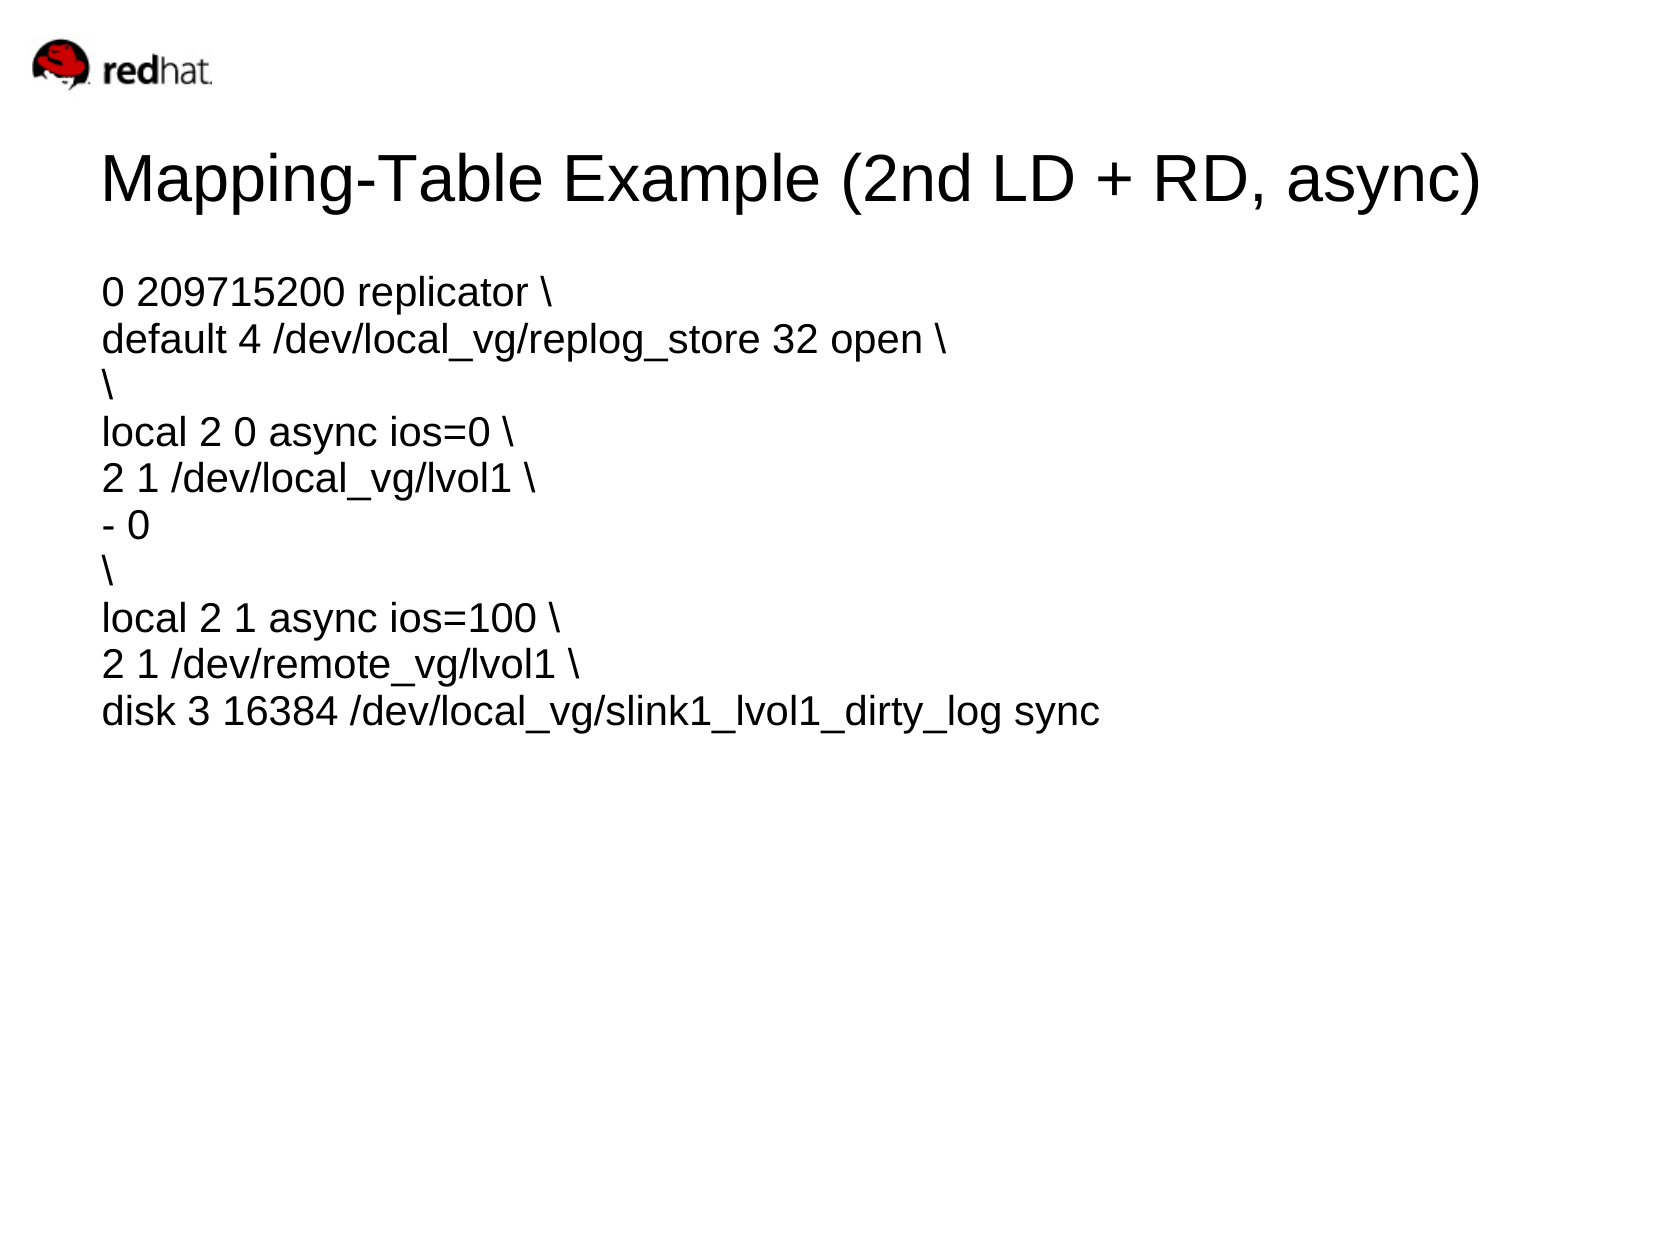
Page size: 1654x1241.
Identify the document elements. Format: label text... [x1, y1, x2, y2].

text_box 0 209715200 replicator \ default 4 /dev/local_vg/replog_store 32 open \ \ local 2 0 async ios=0 \ 2 1 /dev/local_vg/lvol1 \ - 0 \ local 2 1 async ios=100 \ 2 1 /dev/remote_vg/lvol1 \ disk 3 16384 /dev/local_vg/slink1_lvol1_dirty_log sync [101, 268, 1258, 790]
list Mapping-Table Example (2nd LD + RD, async) [100, 140, 1506, 874]
picture [31, 37, 212, 98]
